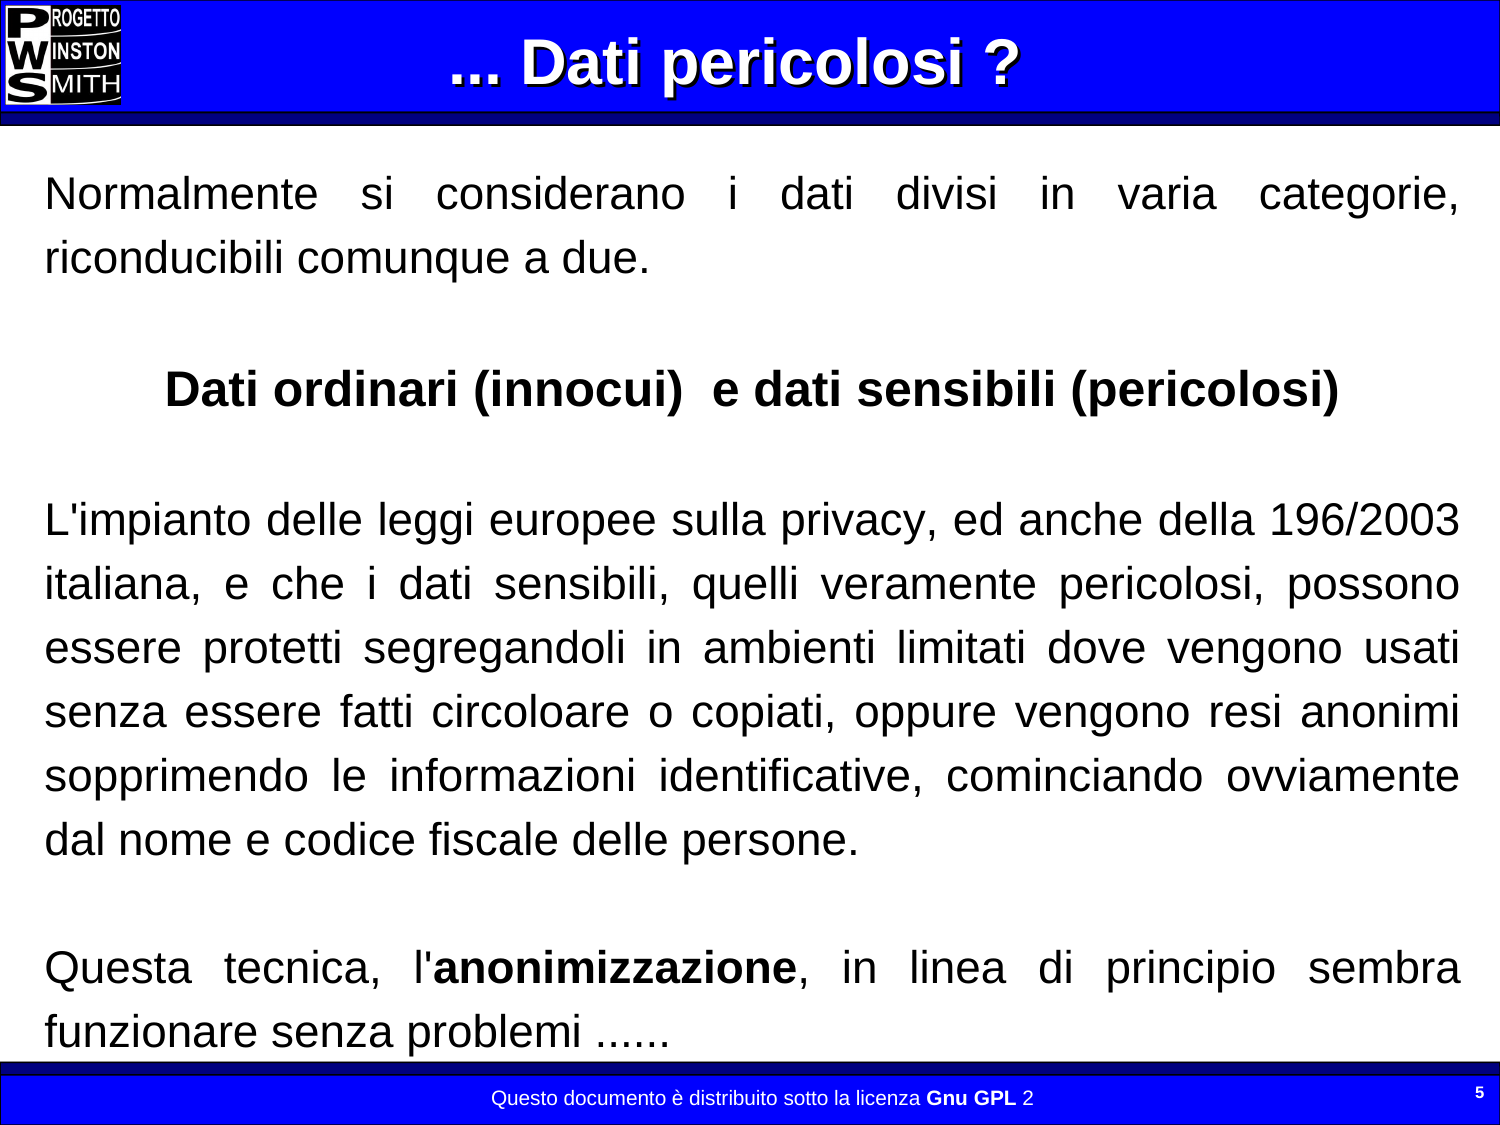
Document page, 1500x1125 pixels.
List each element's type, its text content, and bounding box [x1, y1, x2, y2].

text_box Normalmente si considerano i dati divisi in varia categorie, riconducibili comunque a due. Dati ordinari (innocui) e dati sensibili (pericolosi) L'impianto delle leggi europee sulla privacy, ed anche della 196/2003 italiana, e che i dati sensibili, quelli veramente pericolosi, possono essere protetti segregandoli in ambienti limitati dove vengono usati senza essere fatti circoloare o copiati, oppure vengono resi anonimi sopprimendo le informazioni identificative, cominciando ovviamente dal nome e codice fiscale delle persone. Questa tecnica, l'anonimizzazione, in linea di principio sembra funzionare senza problemi ...... [29, 147, 1477, 1117]
picture [5, 5, 121, 105]
text_box ... Dati pericolosi ? [177, 22, 1295, 107]
